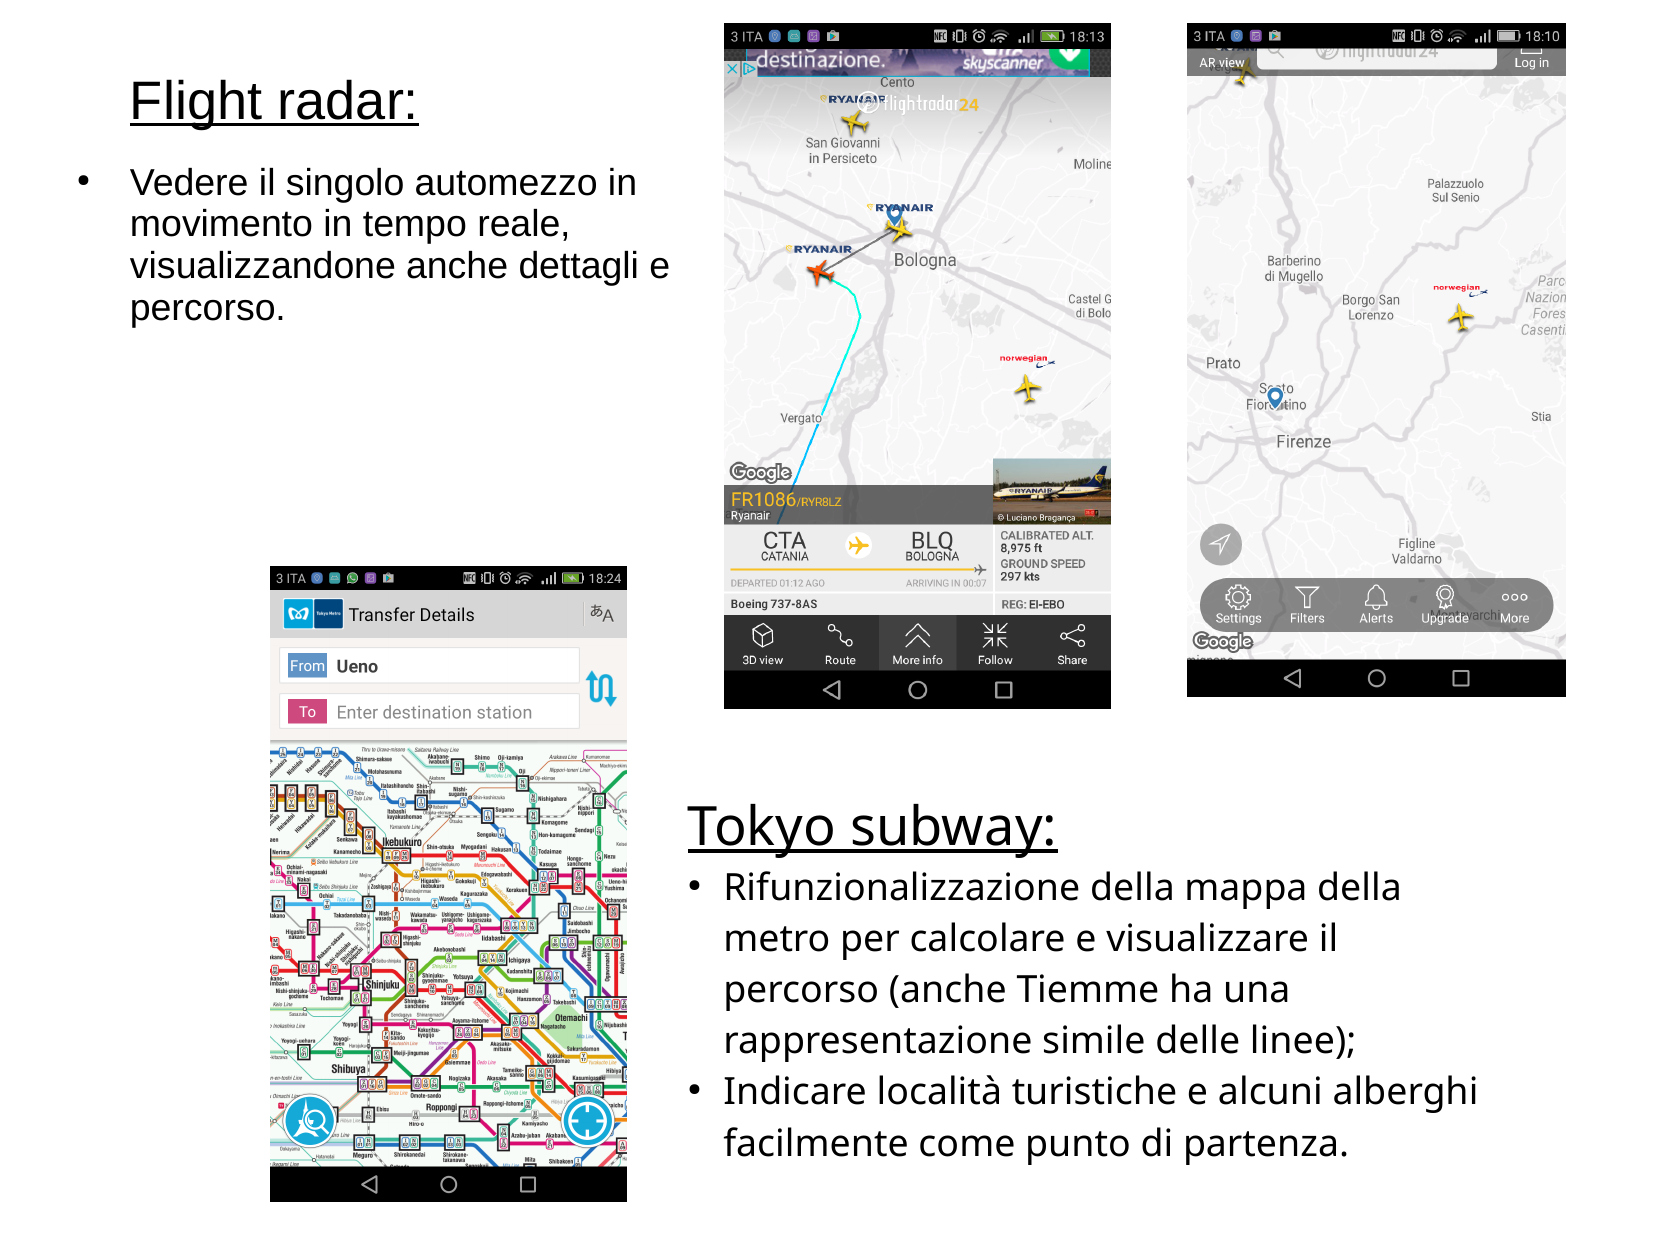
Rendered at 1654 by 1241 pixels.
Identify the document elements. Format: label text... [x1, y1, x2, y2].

text_box Tokyo subway: Rifunzionalizzazione della mappa della metro per calcolare e visualizzare il percorso (anche Tiemme ha una rappresentazione simile delle linee); Indicare località turistiche e alcuni alberghi facilmente come punto di partenza. [673, 779, 1512, 1215]
list Flight radar: Vedere il singolo automezzo in movimento in tempo reale, visualizzandone anche dettagli e percorso. [59, 70, 709, 791]
picture [1187, 23, 1566, 697]
picture [270, 566, 627, 1202]
picture [724, 23, 1111, 709]
